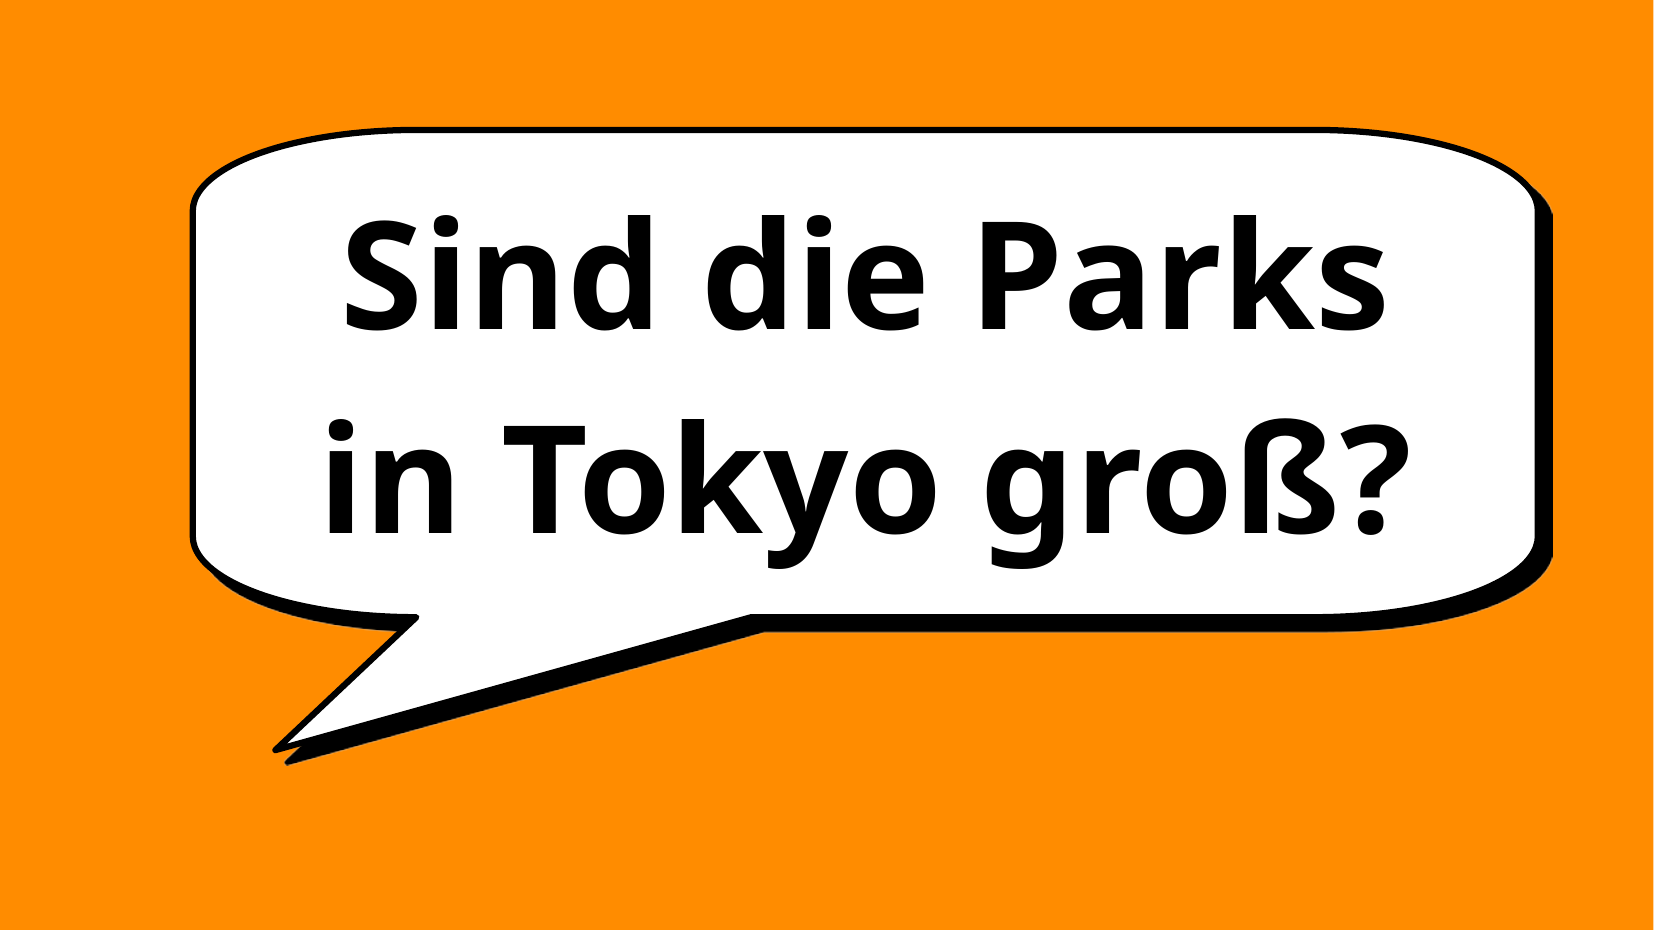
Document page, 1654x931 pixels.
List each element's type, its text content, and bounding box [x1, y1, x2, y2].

text_box Sind die Parks in Tokyo groß? [192, 129, 1538, 751]
